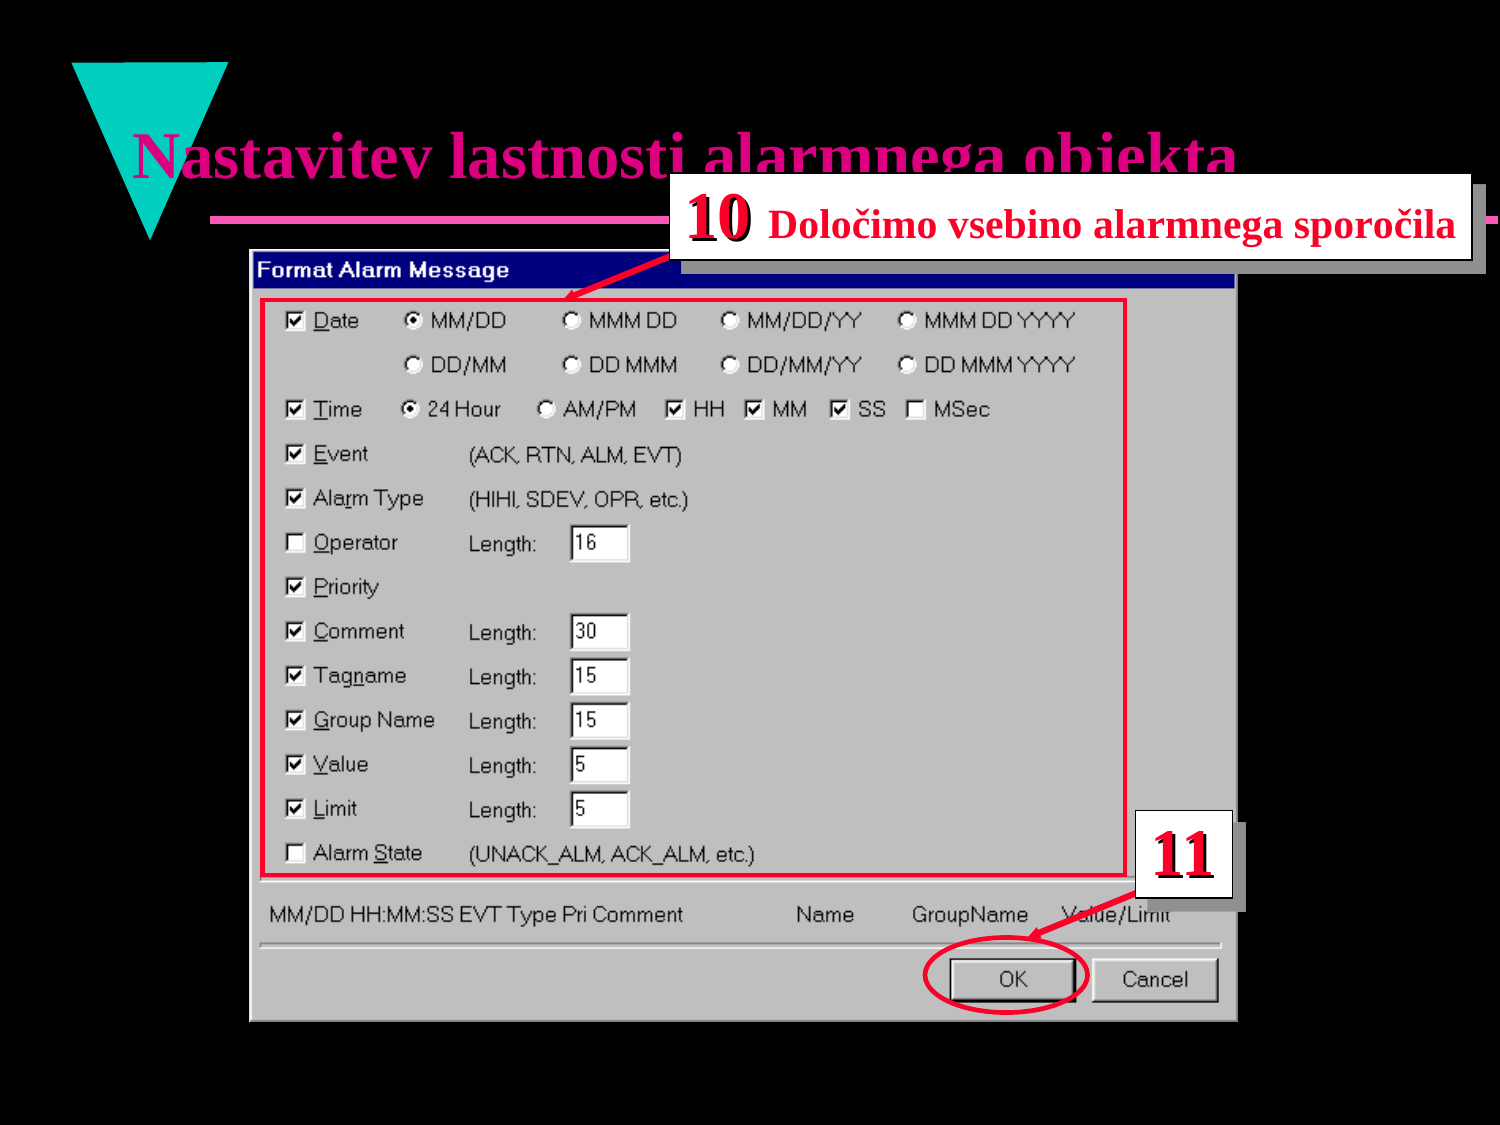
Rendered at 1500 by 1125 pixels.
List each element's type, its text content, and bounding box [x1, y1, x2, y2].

text_box 11 [1135, 810, 1233, 898]
text_box 10 Določimo vsebino alarmnega sporočila [669, 172, 1472, 261]
title Nastavitev lastnosti alarmnega objekta [117, 63, 1500, 251]
chart [249, 251, 1238, 1022]
chart [265, 302, 1123, 873]
